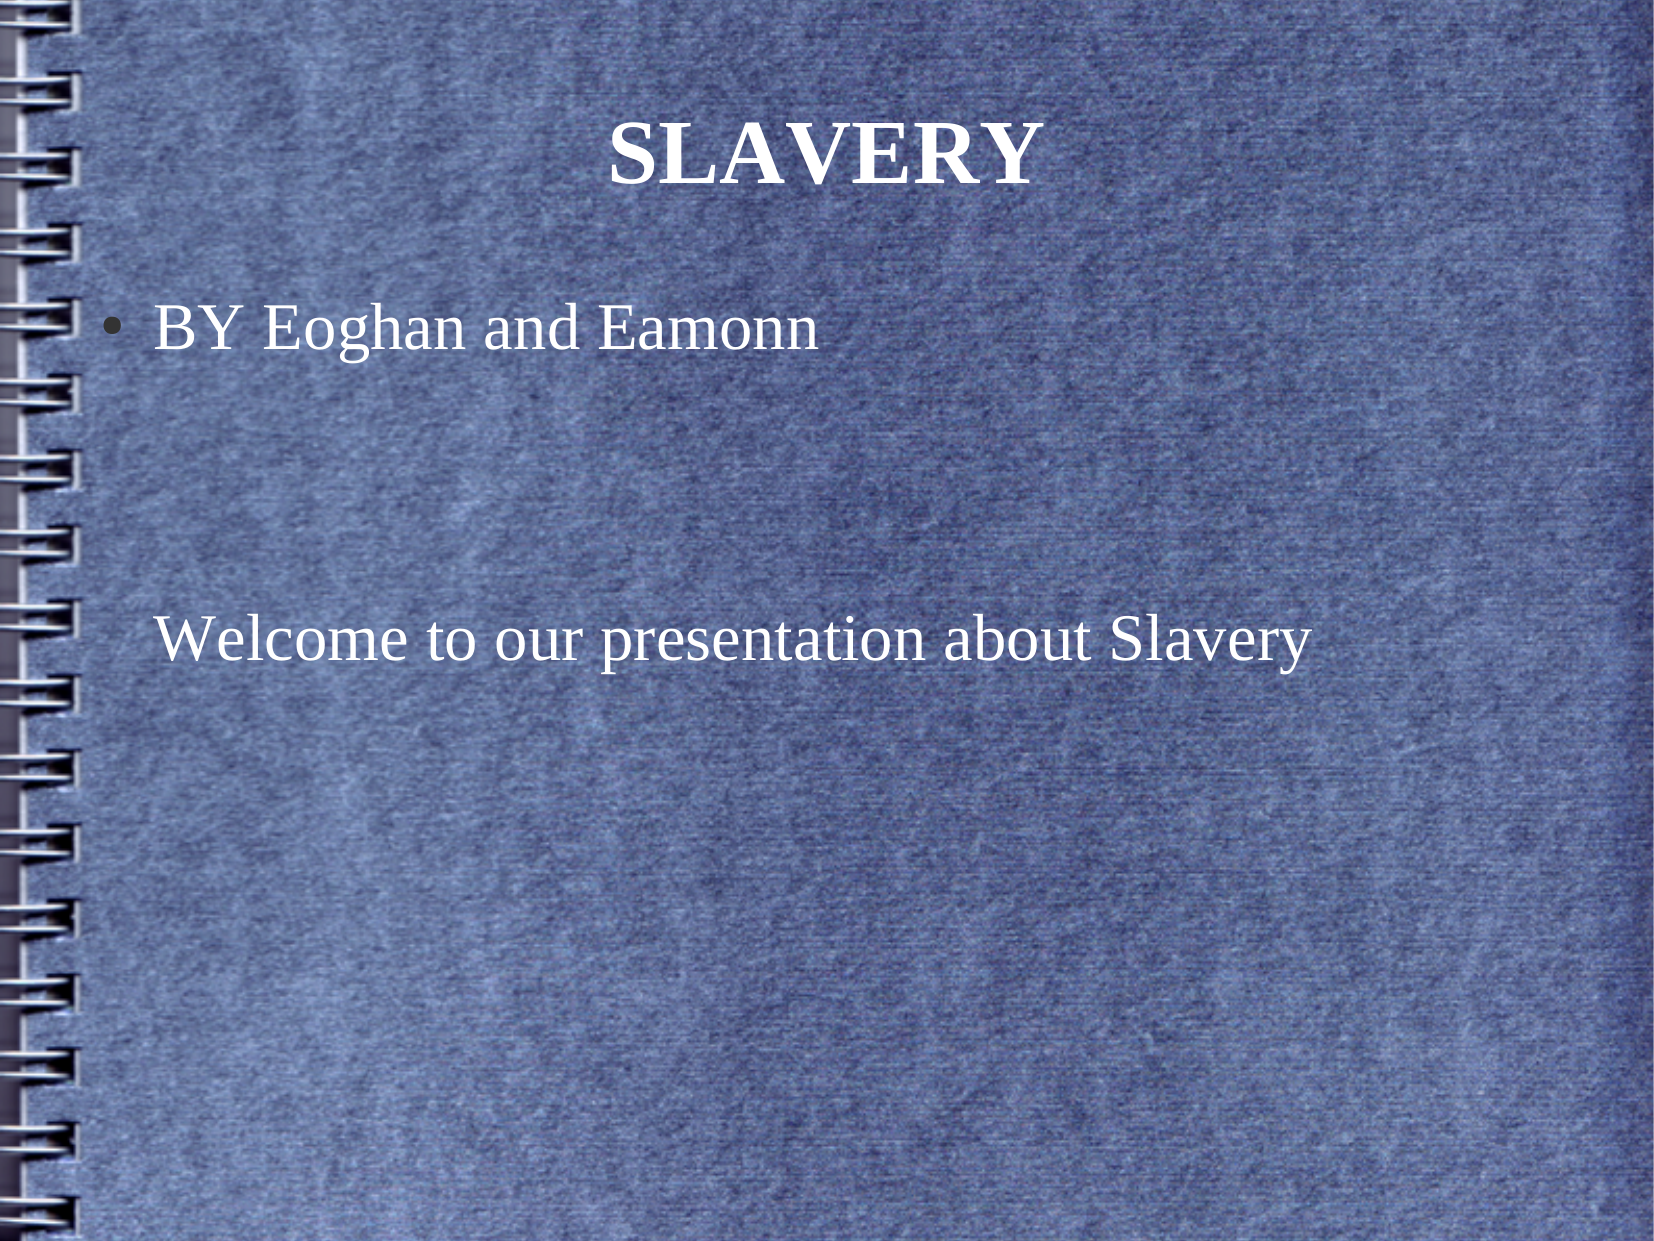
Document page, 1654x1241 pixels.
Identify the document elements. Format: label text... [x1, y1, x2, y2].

title SLAVERY [82, 49, 1571, 257]
picture [0, 0, 1654, 1241]
list BY Eoghan and Eamonn Welcome to our presentation about Slavery [82, 290, 1571, 1109]
